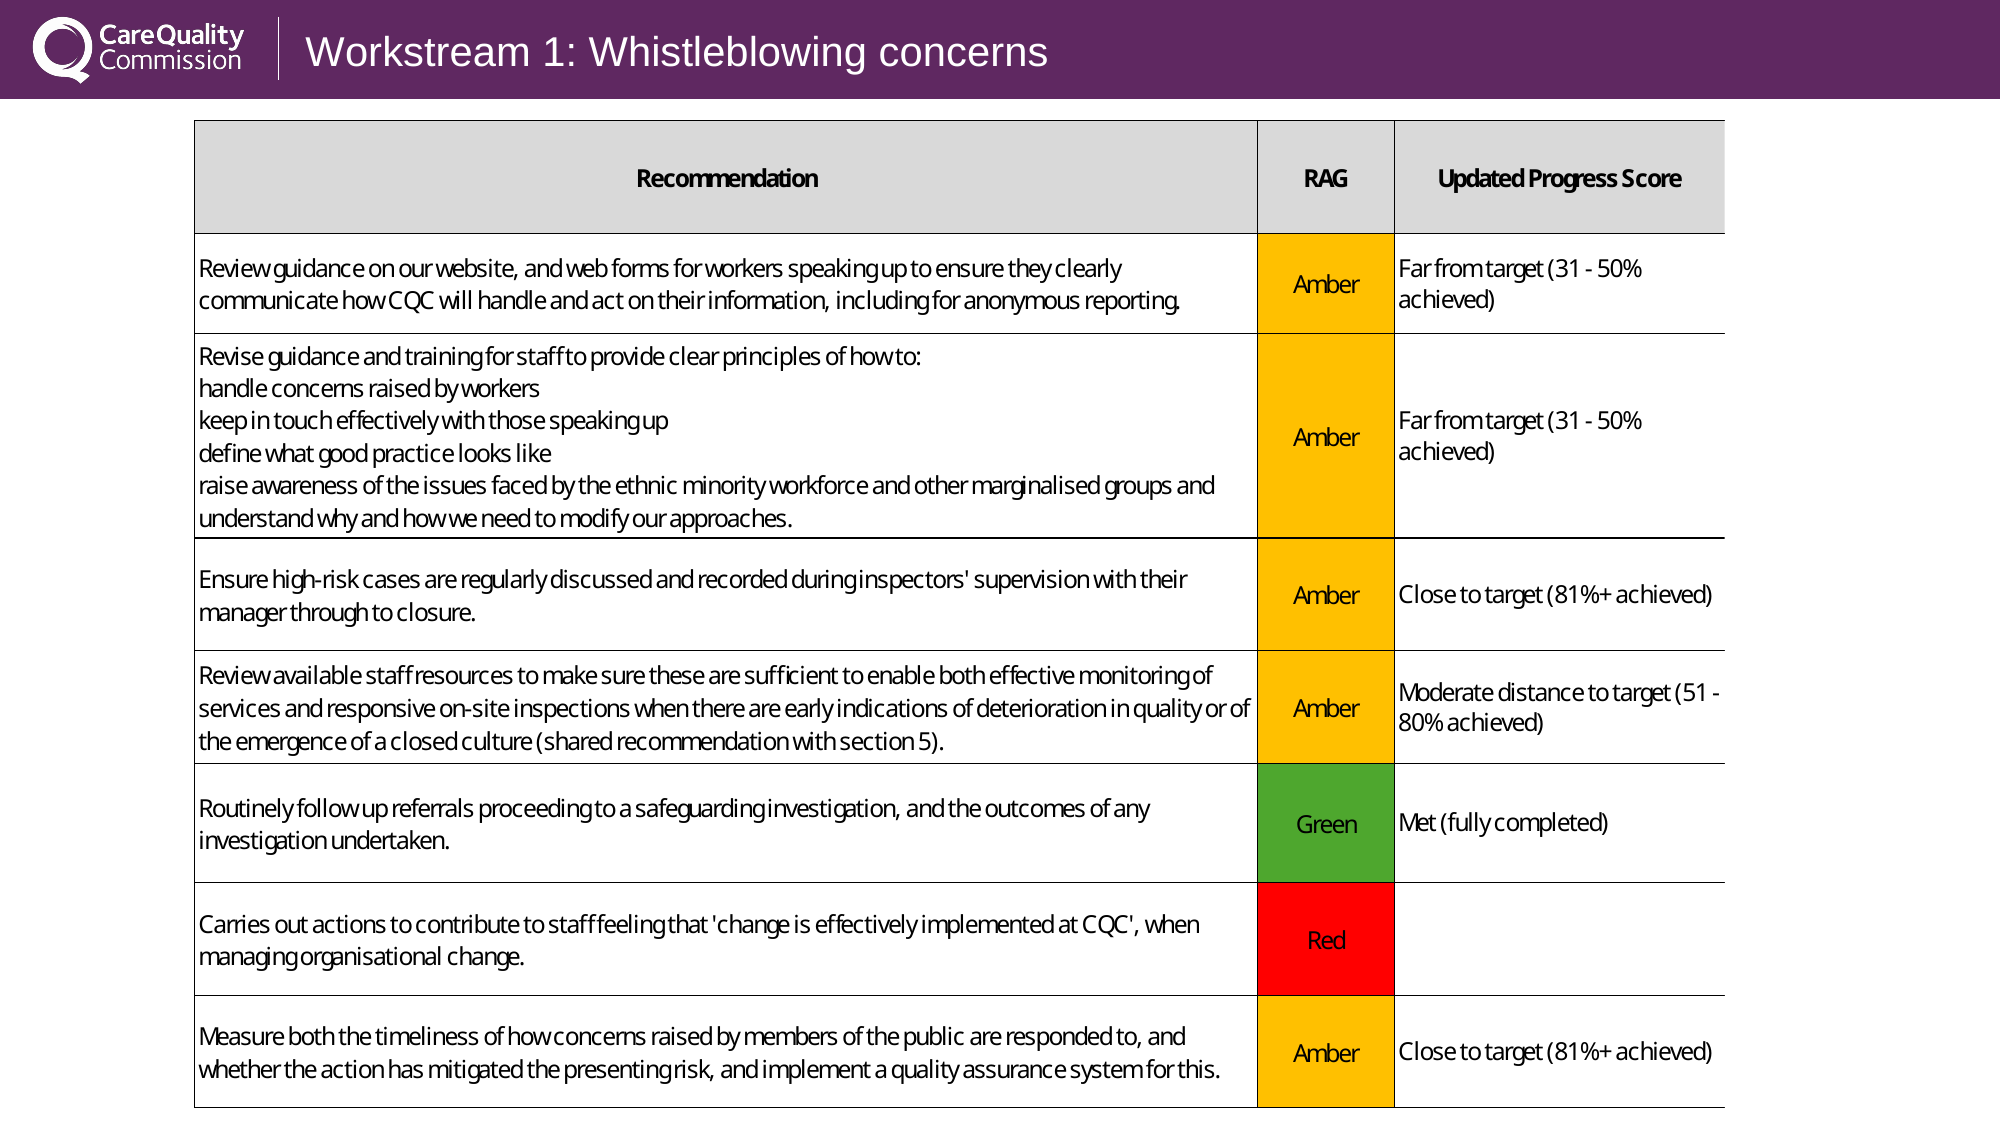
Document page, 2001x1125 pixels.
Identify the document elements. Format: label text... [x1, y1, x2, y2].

text_box Workstream 1: Whistleblowing concerns [290, 16, 1336, 83]
text_box [0, 0, 2000, 99]
picture [32, 16, 245, 84]
picture [194, 120, 1726, 1109]
